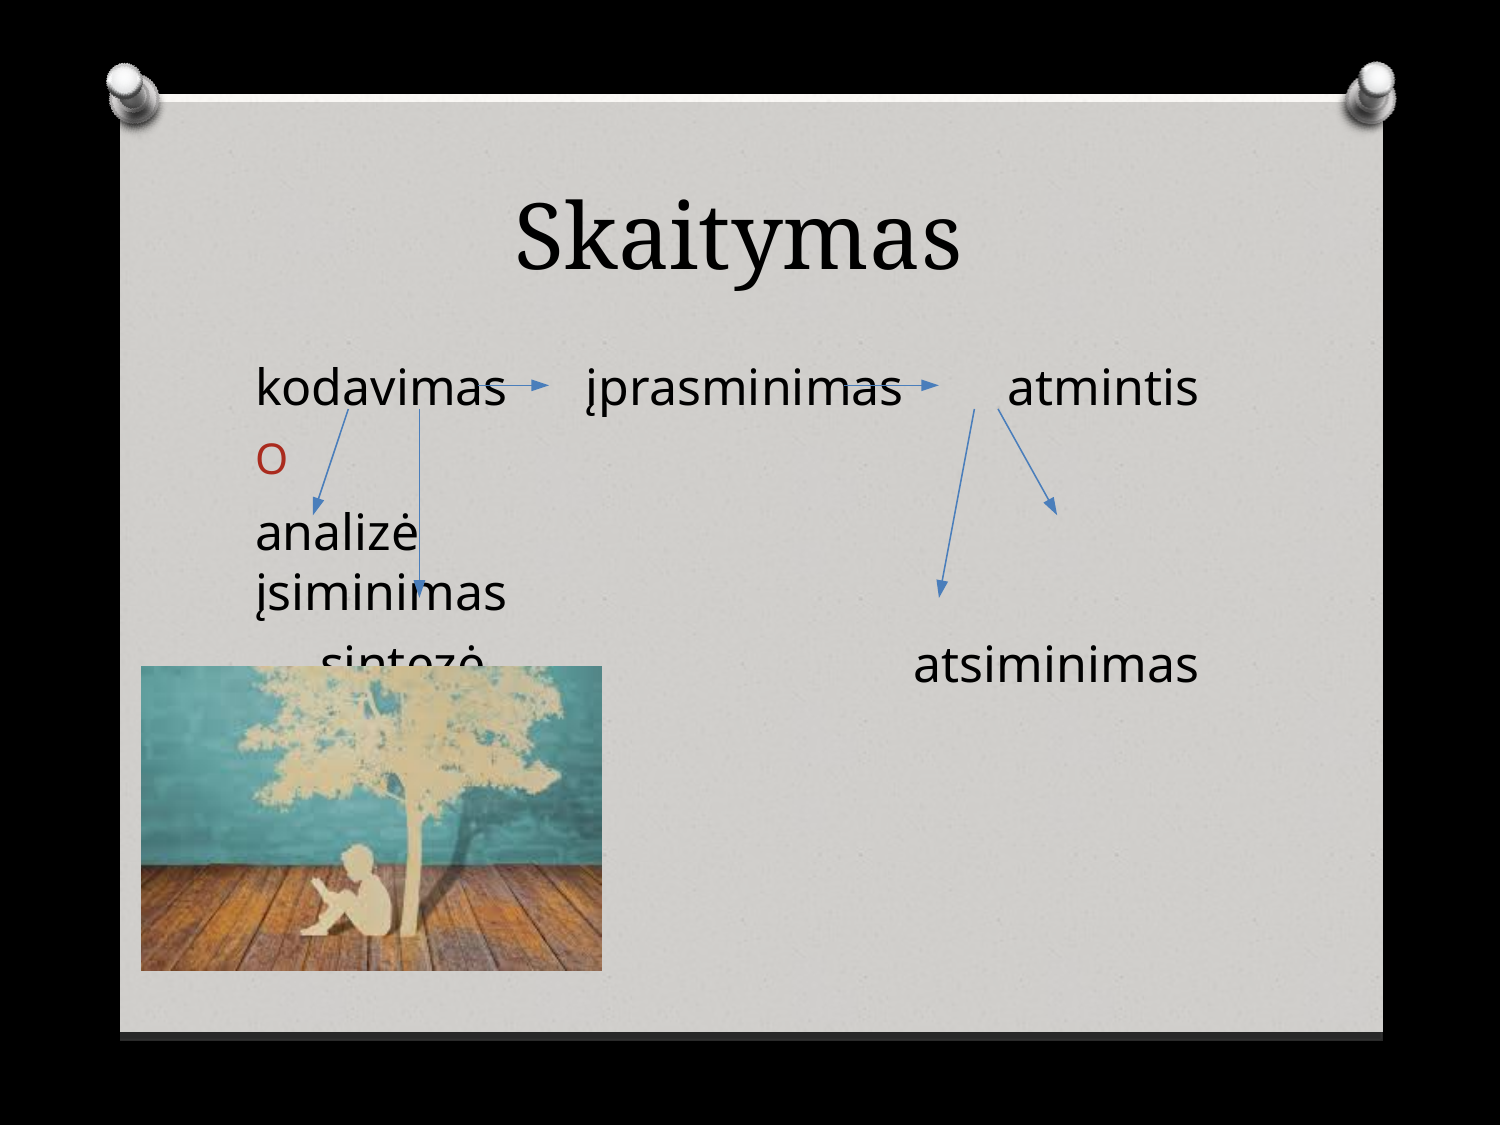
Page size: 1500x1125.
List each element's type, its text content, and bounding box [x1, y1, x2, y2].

title Skaitymas [179, 134, 1323, 332]
list kodavimas įprasminimas atmintis analizė įsiminimas sintezė atsiminimas [240, 347, 1257, 939]
picture [141, 666, 602, 971]
